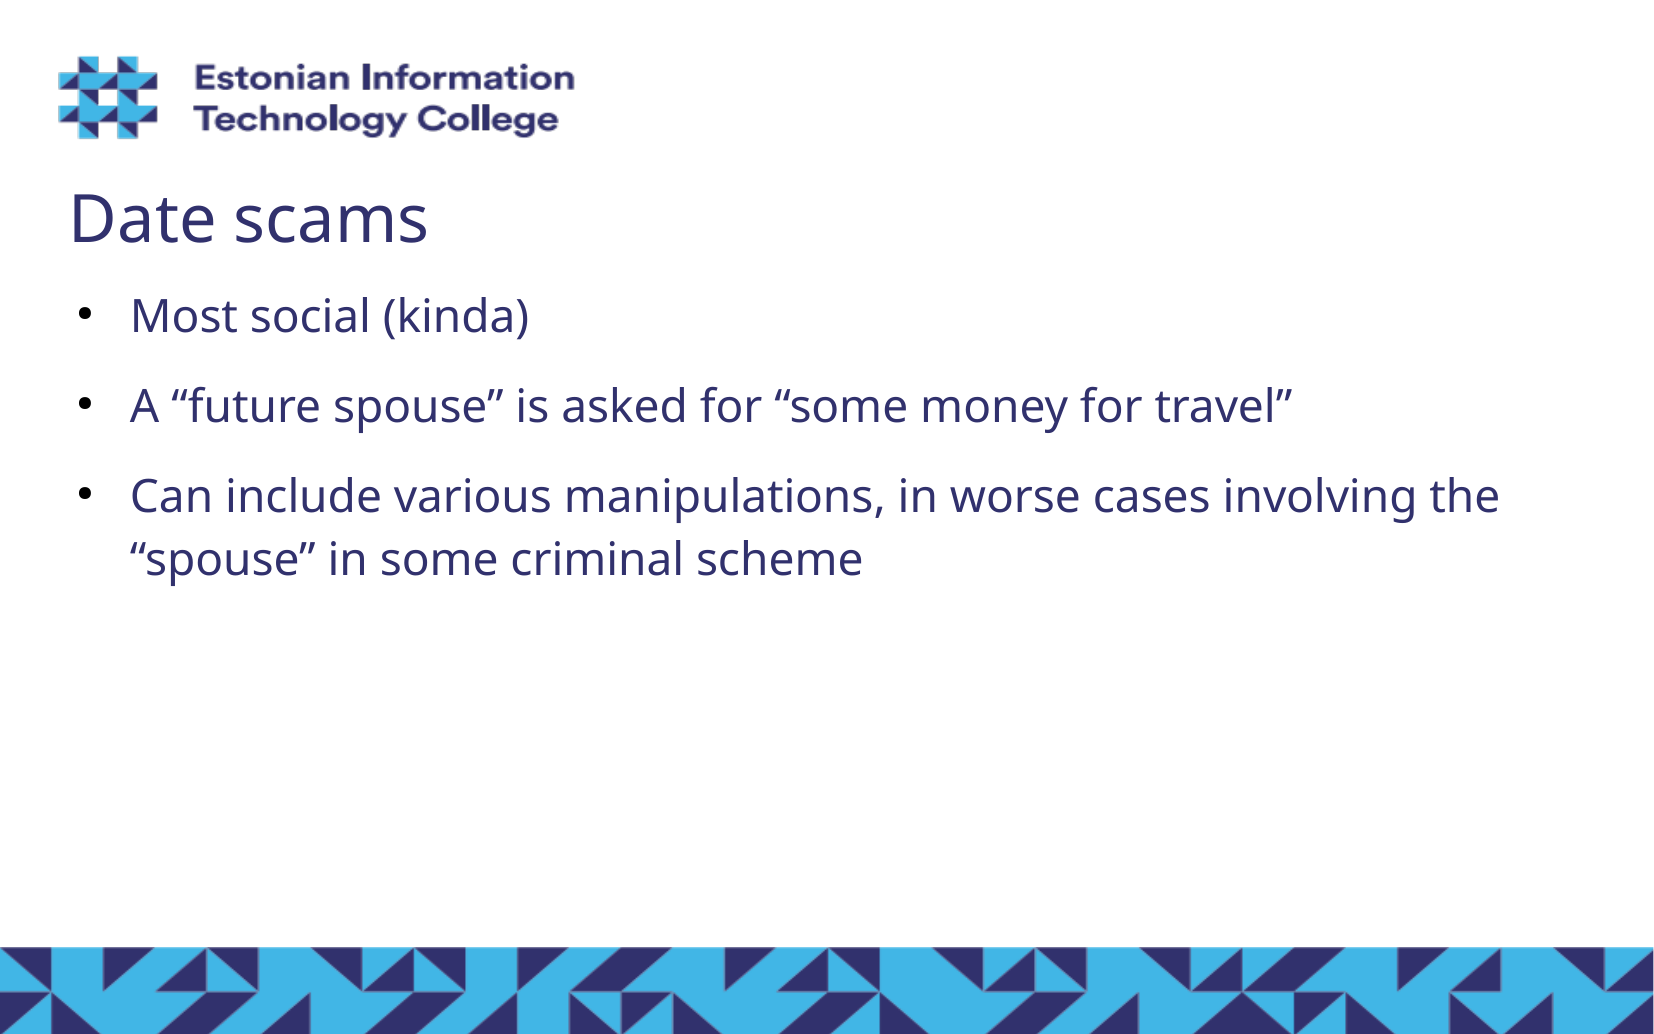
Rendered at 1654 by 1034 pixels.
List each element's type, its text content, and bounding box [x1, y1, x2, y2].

title Date scams [68, 147, 1536, 283]
list Most social (kinda) A “future spouse” is asked for “some money for travel” Can include various manipulations, in worse cases involving the “spouse” in some criminal scheme [59, 283, 1595, 936]
